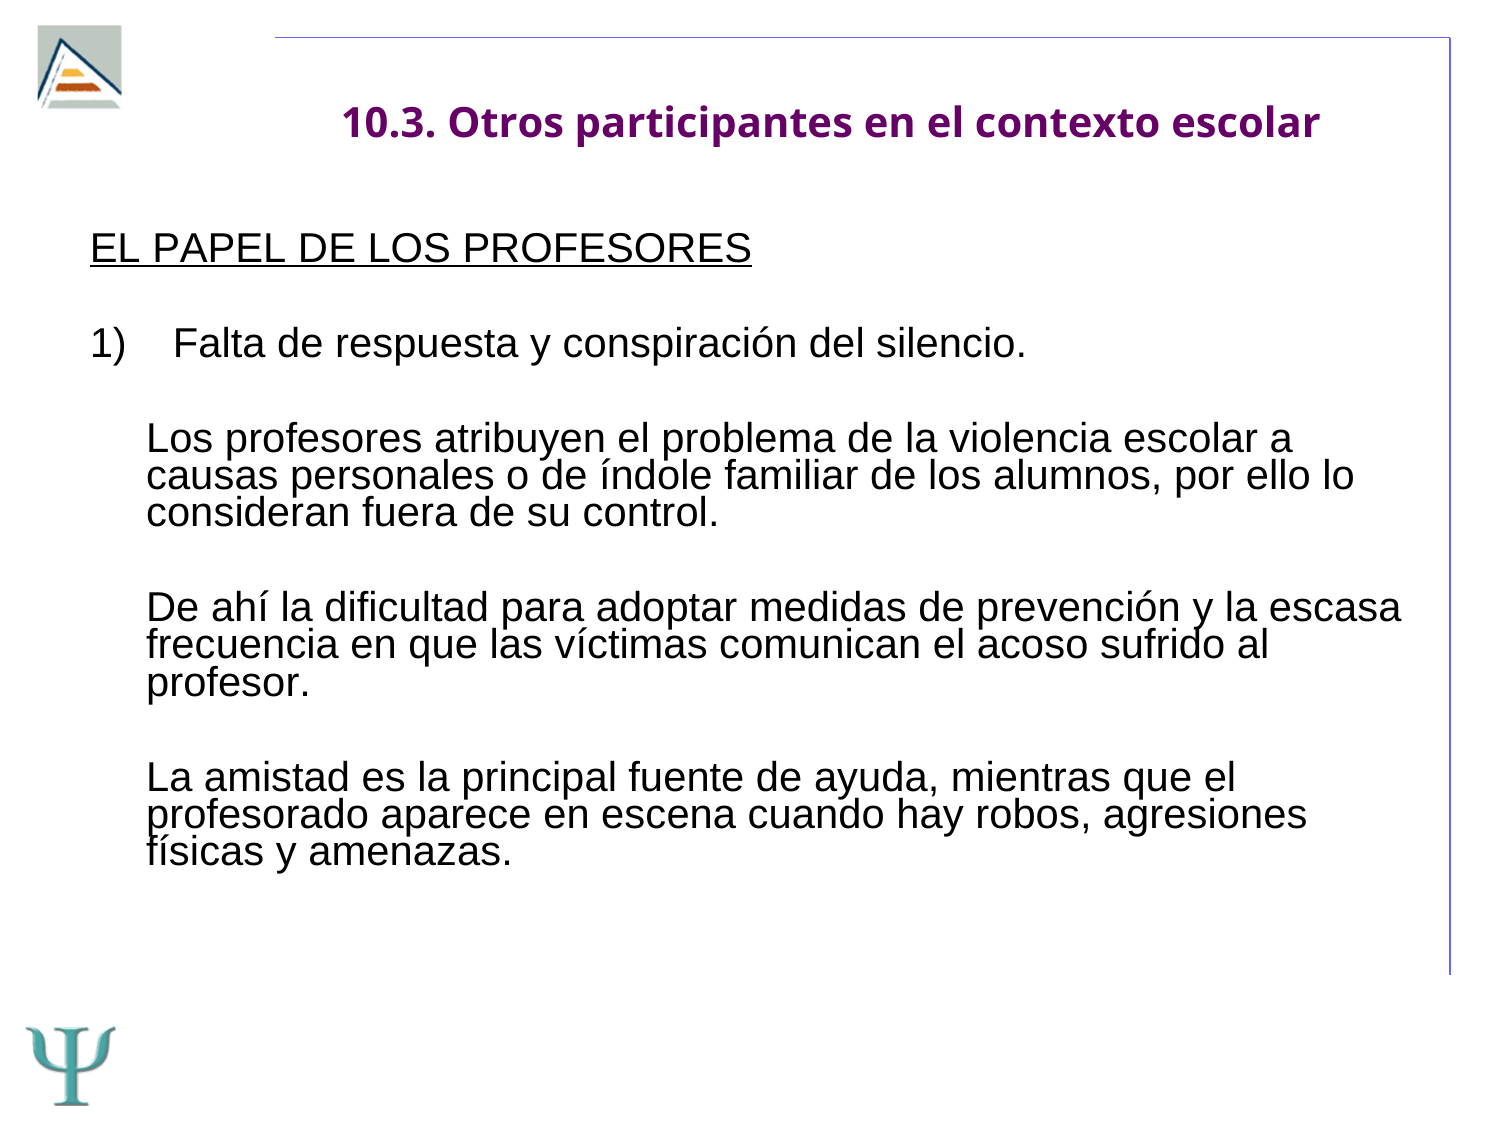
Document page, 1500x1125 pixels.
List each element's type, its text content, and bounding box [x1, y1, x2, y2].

title 10.3. Otros participantes en el contexto escolar [262, 74, 1401, 168]
list EL PAPEL DE LOS PROFESORES 1) Falta de respuesta y conspiración del silencio. Los profesores atribuyen el problema de la violencia escolar a causas personales o de índole familiar de los alumnos, por ello lo consideran fuera de su control. De ahí la dificultad para adoptar medidas de prevención y la escasa frecuencia en que las víctimas comunican el acoso sufrido al profesor. La amistad es la principal fuente de ayuda, mientras que el profesorado aparece en escena cuando hay robos, agresiones físicas y amenazas. [75, 224, 1426, 1125]
picture [37, 24, 122, 109]
picture [24, 1024, 75, 1106]
